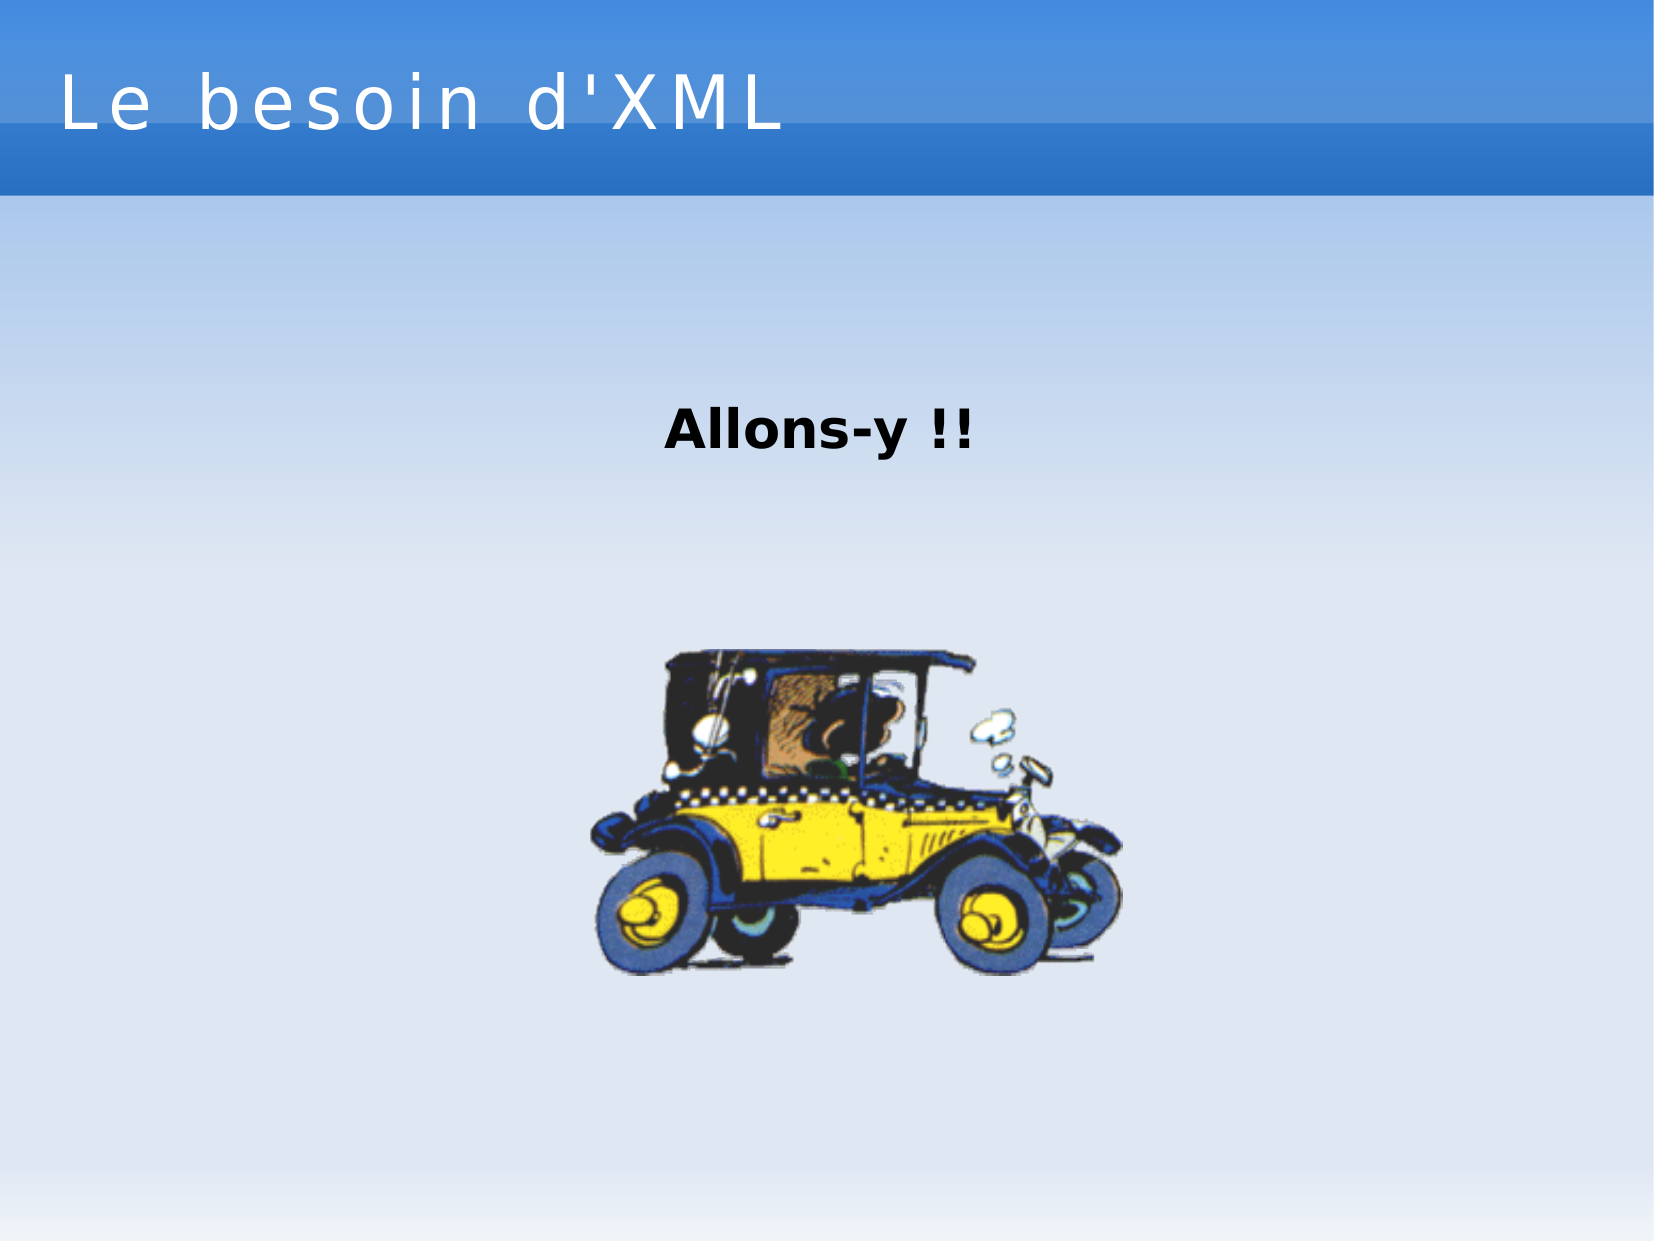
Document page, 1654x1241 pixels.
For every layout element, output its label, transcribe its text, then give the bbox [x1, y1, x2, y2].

title Le besoin d'XML [59, 36, 1270, 171]
subtitle Allons-y !! [76, 208, 1565, 650]
picture [0, 0, 1654, 1241]
